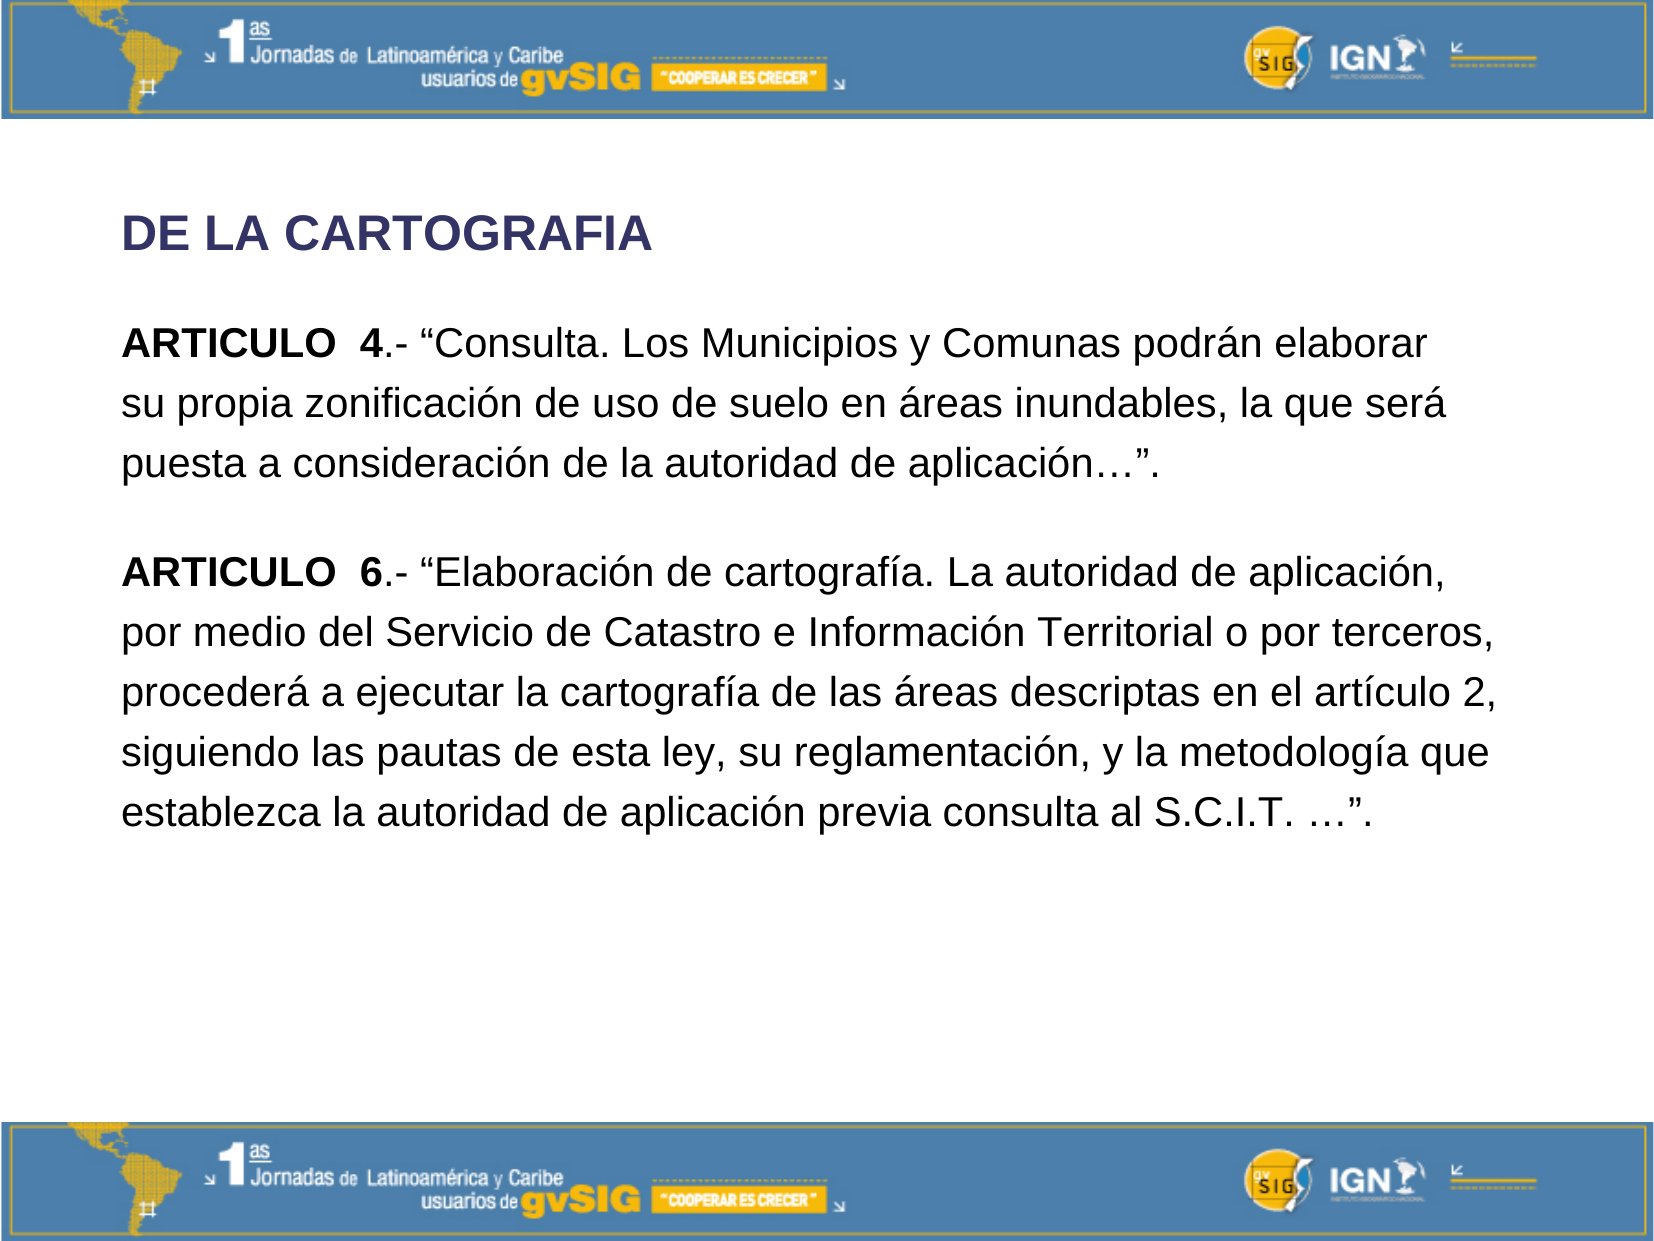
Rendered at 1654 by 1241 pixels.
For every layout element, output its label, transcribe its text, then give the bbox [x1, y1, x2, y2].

picture [0, 0, 1654, 119]
text_box ARTICULO 4.- “Consulta. Los Municipios y Comunas podrán elaborar su propia zonificación de uso de suelo en áreas inundables, la que será puesta a consideración de la autoridad de aplicación…”. [106, 277, 1536, 513]
picture [0, 1122, 1654, 1241]
text_box DE LA CARTOGRAFIA [106, 183, 768, 266]
text_box ARTICULO 6.- “Elaboración de cartografía. La autoridad de aplicación, por medio del Servicio de Catastro e Información Territorial o por terceros, procederá a ejecutar la cartografía de las áreas descriptas en el artículo 2, siguiendo las pautas de esta ley, su reglamentación, y la metodología que establezca la autoridad de aplicación previa consulta al S.C.I.T. …”. [106, 513, 1536, 857]
